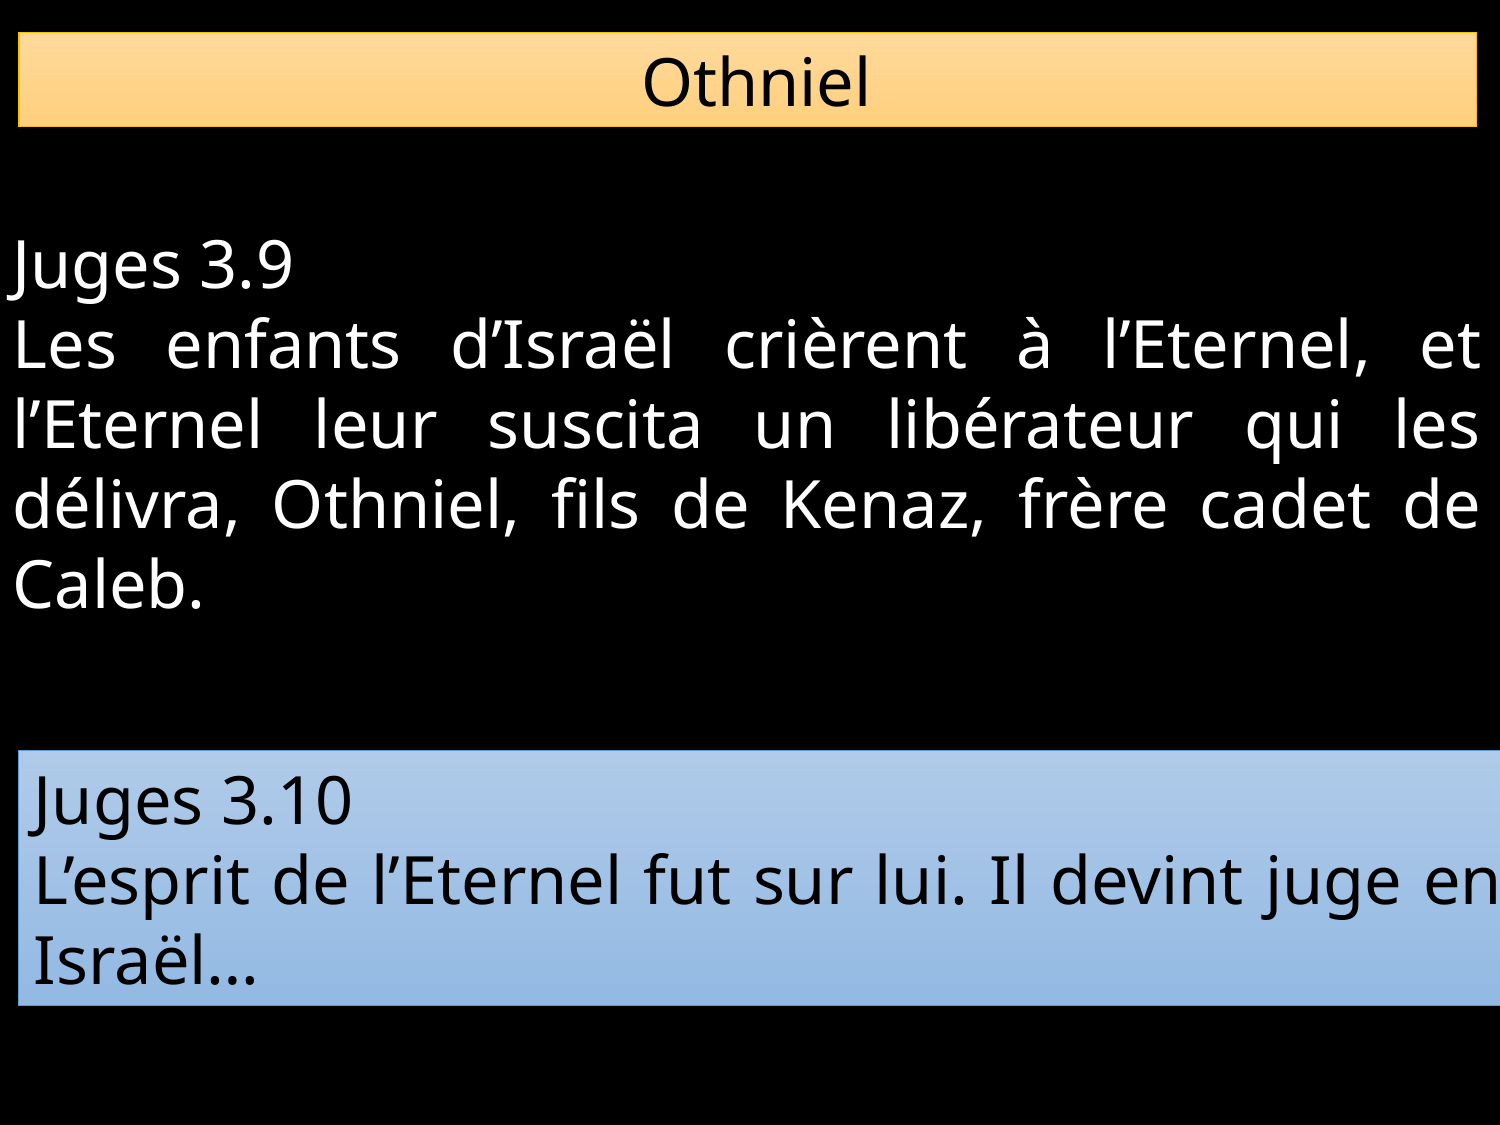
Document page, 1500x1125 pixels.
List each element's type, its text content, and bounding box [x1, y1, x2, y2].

text_box Juges 3.10 L’esprit de l’Eternel fut sur lui. Il devint juge en Israël… [18, 750, 1500, 1006]
text_box Othniel [19, 32, 1477, 127]
text_box Juges 3.9 Les enfants d’Israël crièrent à l’Eternel, et l’Eternel leur suscita un libérateur qui les délivra, Othniel, fils de Kenaz, frère cadet de Caleb. [0, 214, 1498, 630]
